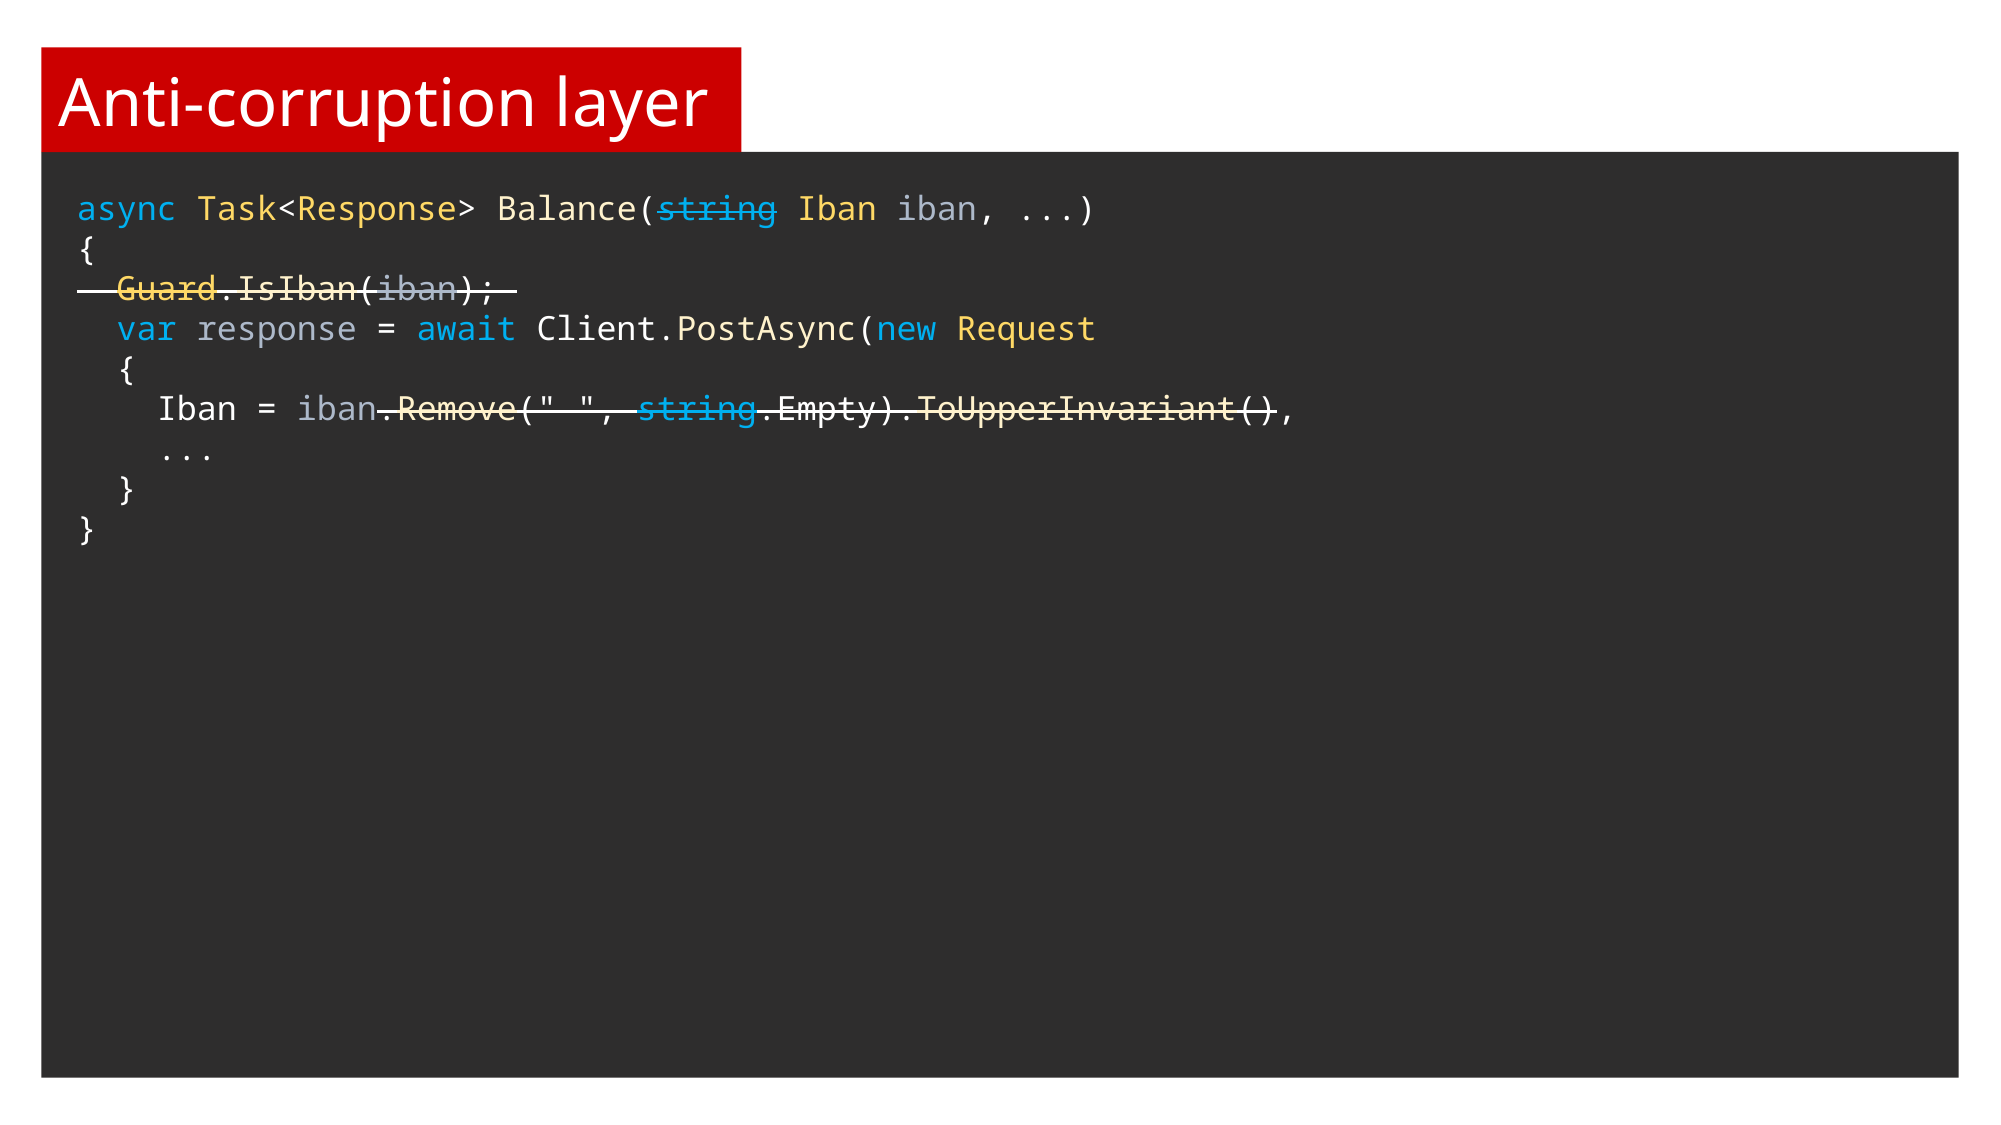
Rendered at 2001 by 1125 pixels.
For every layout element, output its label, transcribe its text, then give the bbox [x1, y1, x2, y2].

text_box async Task<Response> Balance(string Iban iban, ...) { Guard.IsIban(iban); var response = await Client.PostAsync(new Request { Iban = iban.Remove(" ", string.Empty).ToUpperInvariant(), ... } } [41, 152, 1602, 558]
text_box Anti-corruption layer [41, 47, 742, 153]
text_box [41, 152, 1959, 1078]
